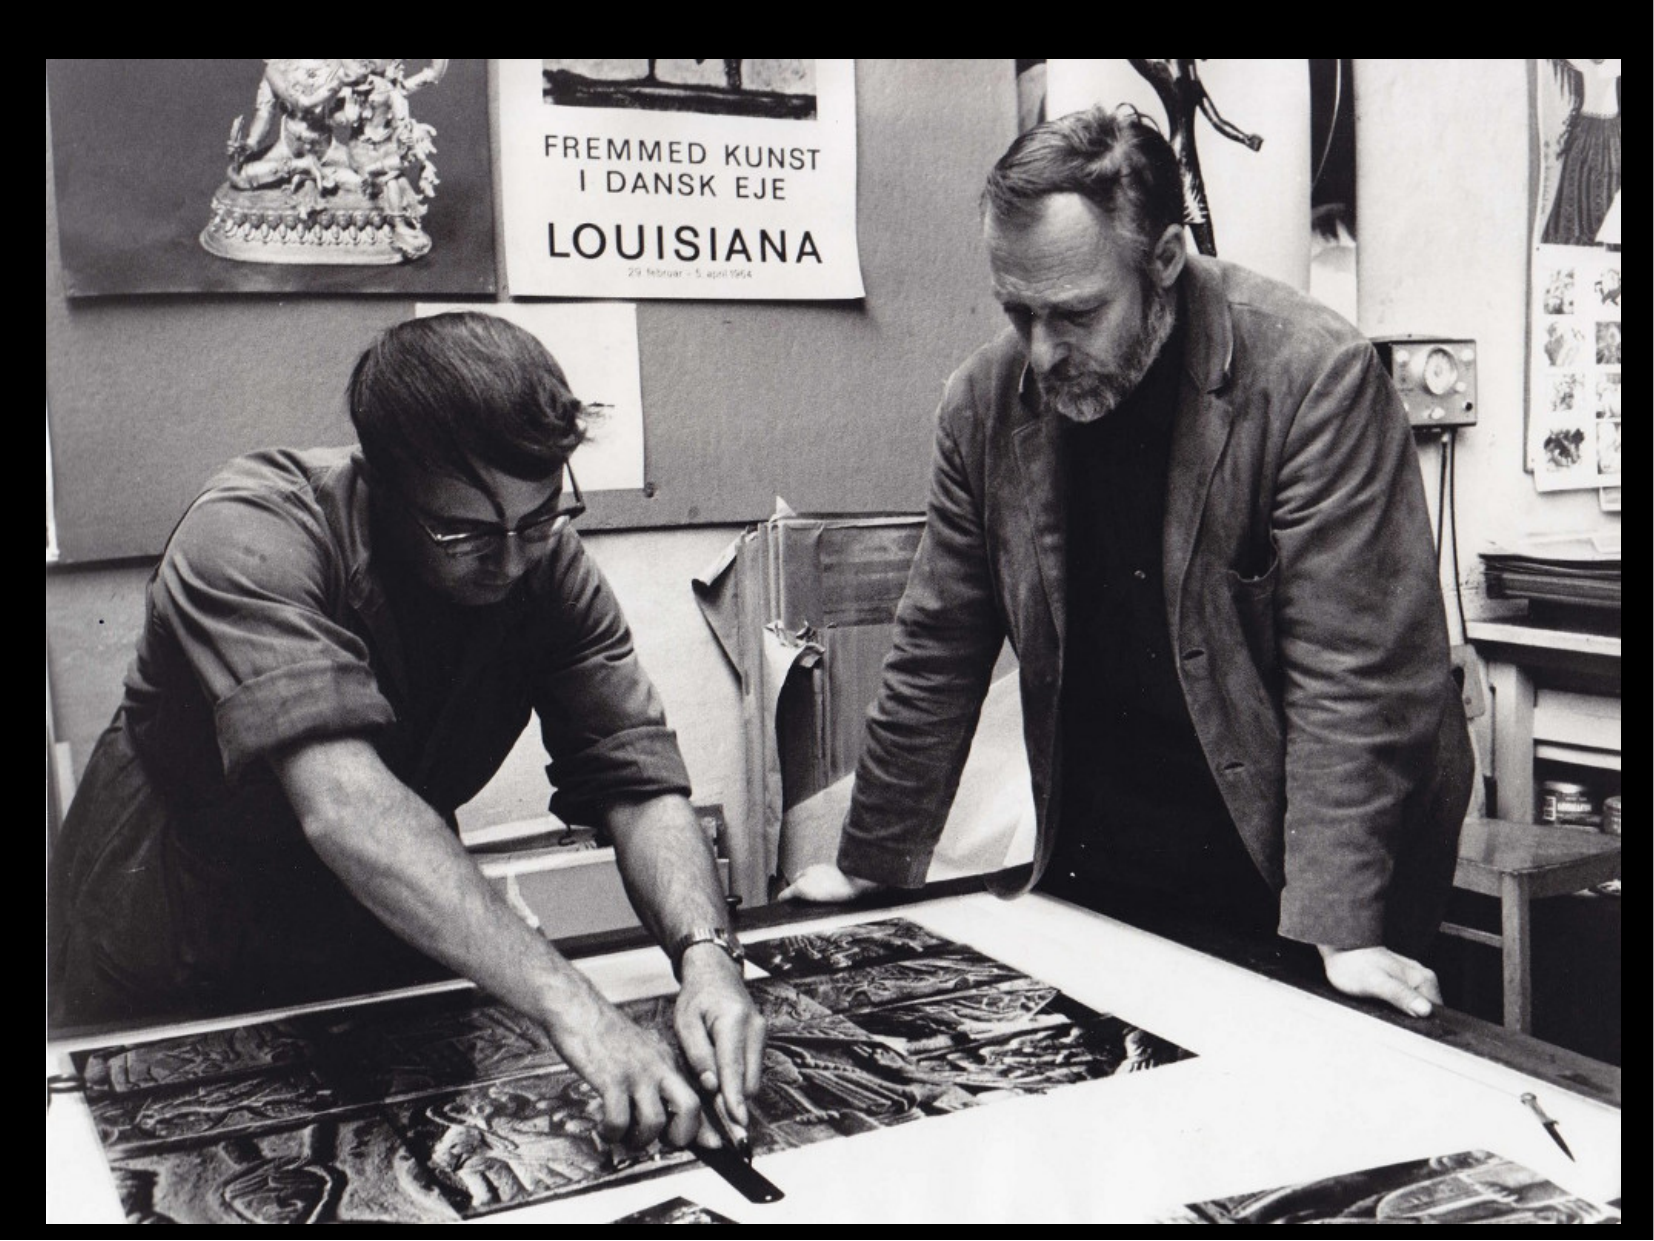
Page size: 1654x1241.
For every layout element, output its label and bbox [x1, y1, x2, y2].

picture [46, 59, 1621, 1224]
